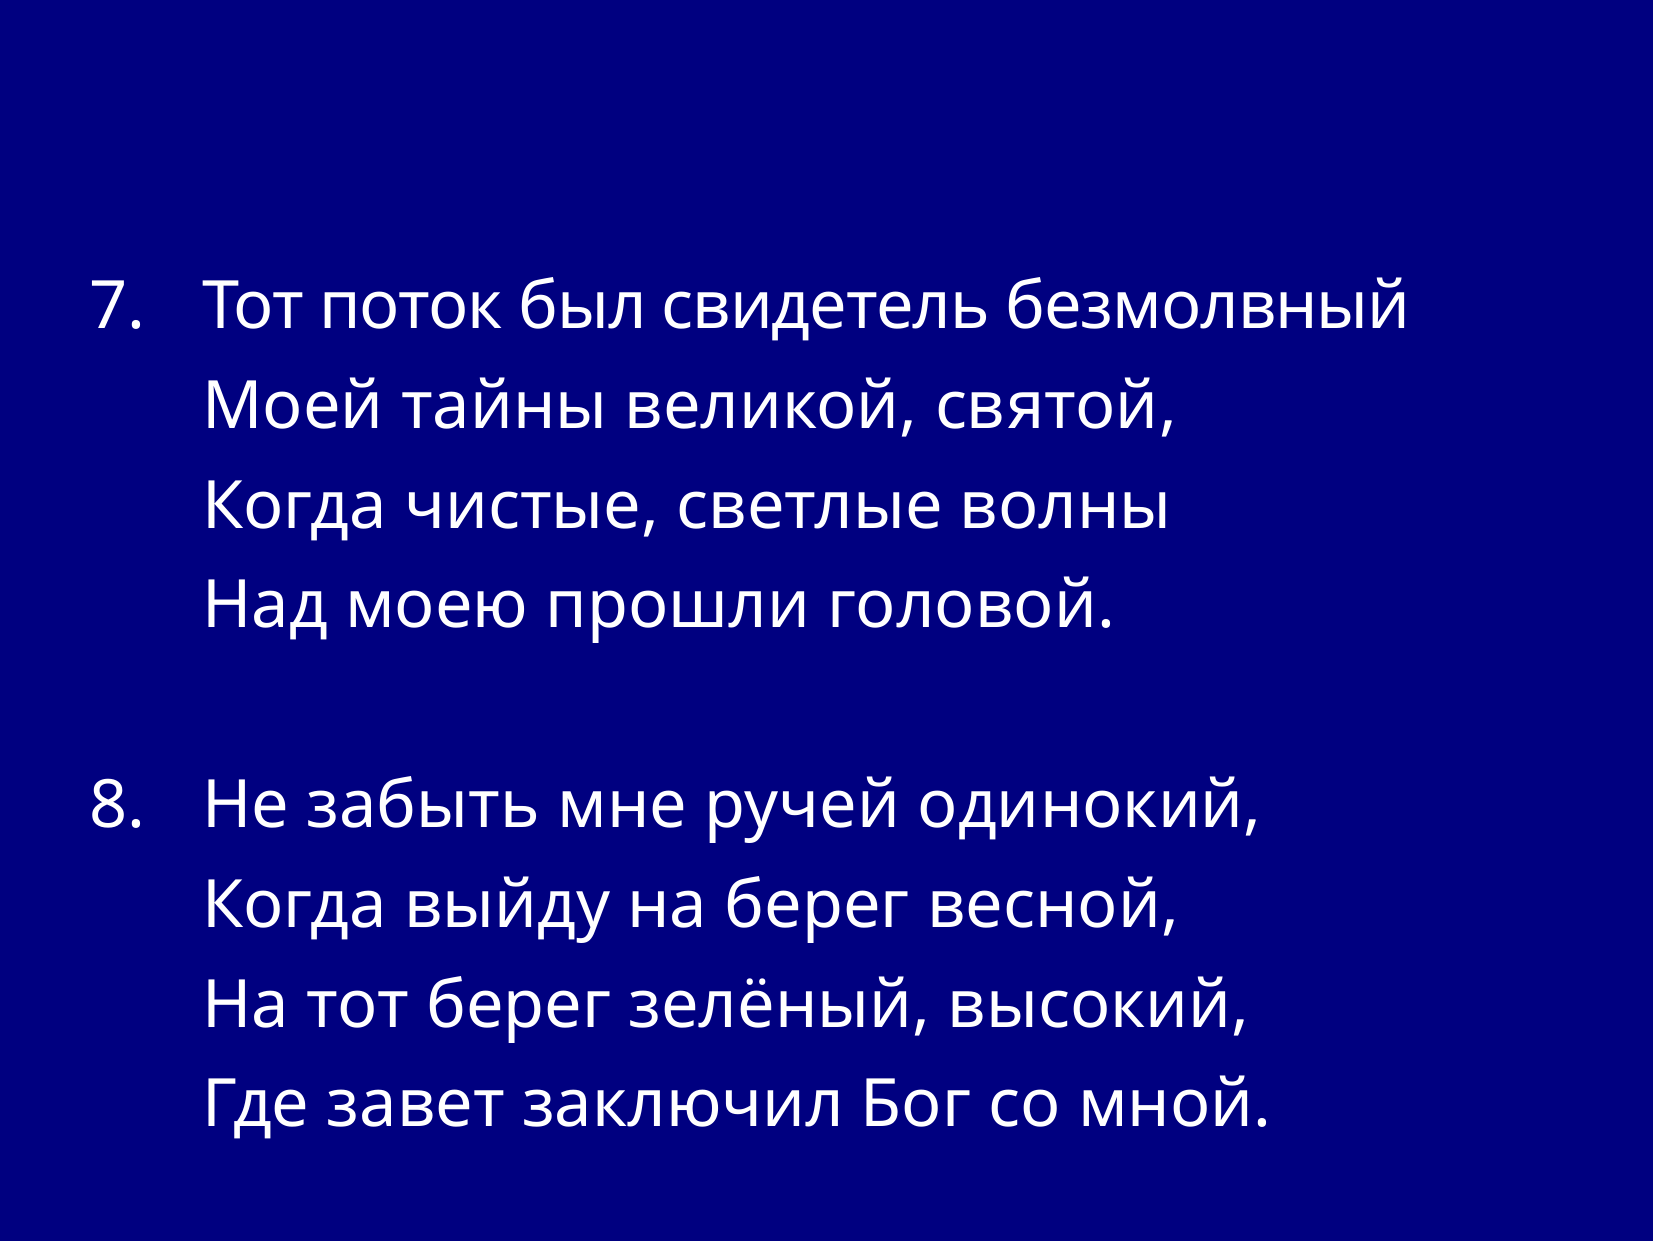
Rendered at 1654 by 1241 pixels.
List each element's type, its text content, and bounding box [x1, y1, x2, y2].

text_box 7. Тот поток был свидетель безмолвный Моей тайны великой, святой, Когда чистые, светлые волны Над моею прошли головой. 8. Не забыть мне ручей одинокий, Когда выйду на берег весной, На тот берег зелёный, высокий, Где завет заключил Бог со мной. [75, 150, 1576, 1163]
